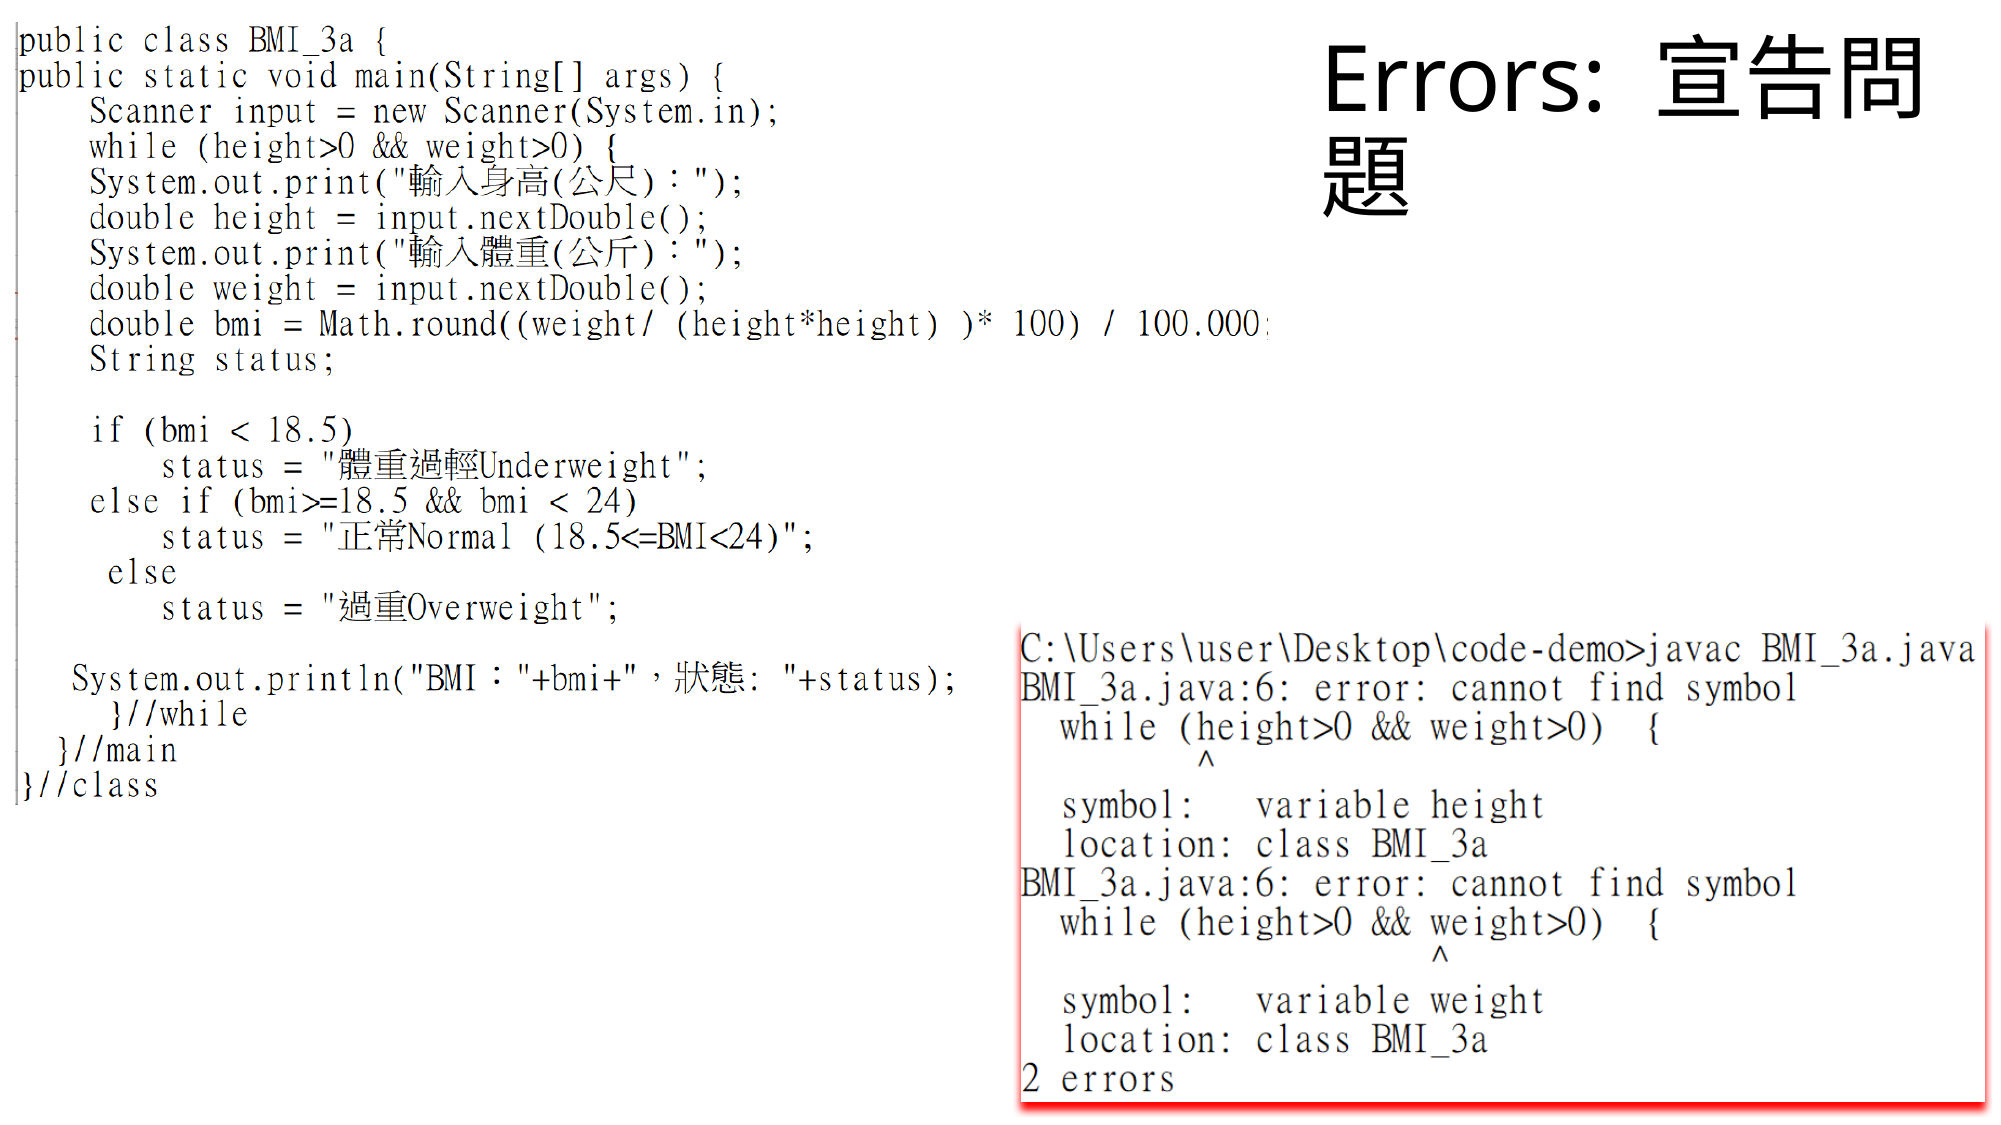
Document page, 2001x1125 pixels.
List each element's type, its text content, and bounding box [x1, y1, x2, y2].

title Errors: 宣告問題 [1305, 22, 2000, 240]
picture [15, 22, 1985, 1102]
